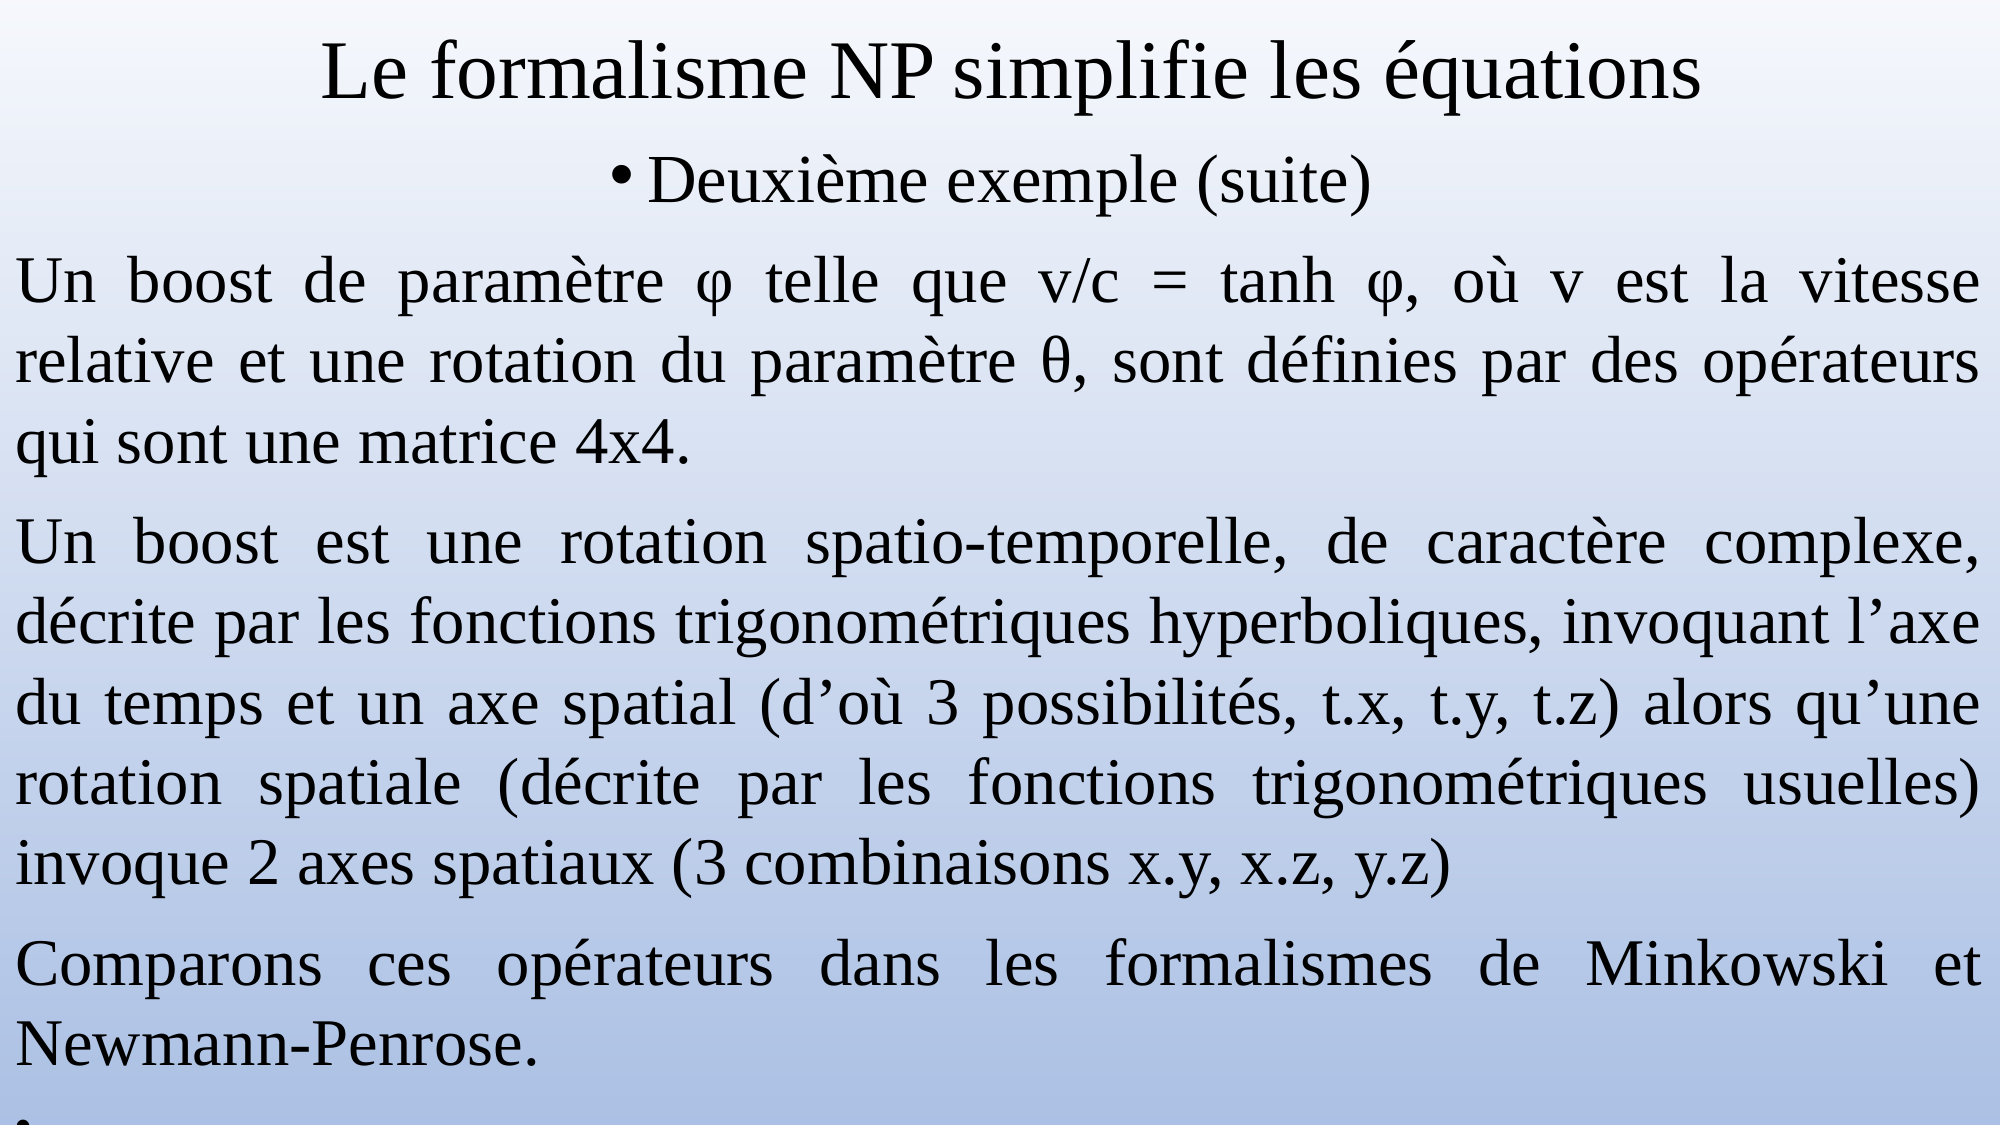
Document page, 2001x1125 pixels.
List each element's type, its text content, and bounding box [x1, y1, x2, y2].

title Le formalisme NP simplifie les équations [150, 1, 1876, 141]
list Deuxième exemple (suite) Un boost de paramètre φ telle que v/c = tanh φ, où v est la vitesse relative et une rotation du paramètre θ, sont définies par des opérateurs qui sont une matrice 4x4. Un boost est une rotation spatio-temporelle, de caractère complexe, décrite par les fonctions trigonométriques hyperboliques, invoquant l’axe du temps et un axe spatial (d’où 3 possibilités, t.x, t.y, t.z) alors qu’une rotation spatiale (décrite par les fonctions trigonométriques usuelles) invoque 2 axes spatiaux (3 combinaisons x.y, x.z, y.z) Comparons ces opérateurs dans les formalismes de Minkowski et Newmann-Penrose. [0, 141, 2000, 1125]
